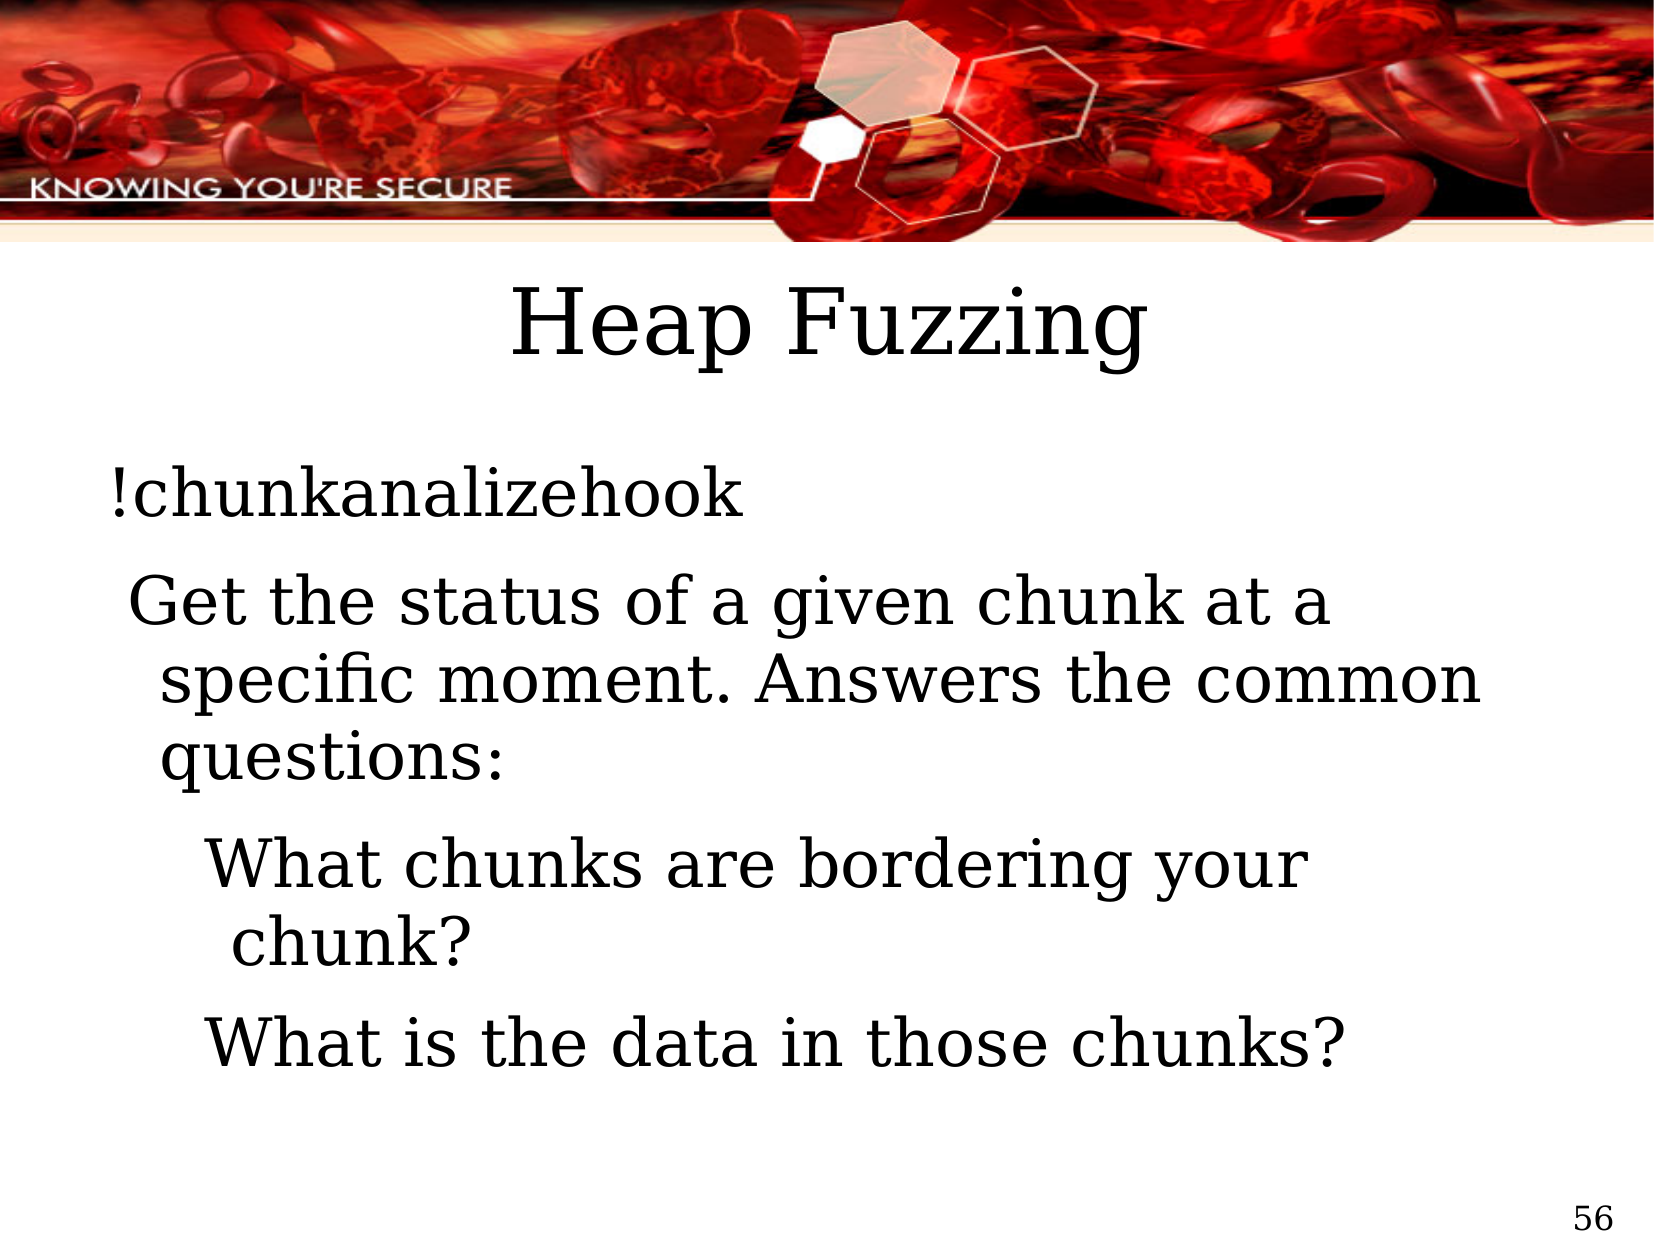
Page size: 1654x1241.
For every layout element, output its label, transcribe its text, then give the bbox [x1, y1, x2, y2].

list !chunkanalizehook Get the status of a given chunk at a specific moment. Answers the common questions: What chunks are bordering your chunk? What is the data in those chunks? [88, 454, 1544, 1189]
title Heap Fuzzing [123, 219, 1536, 427]
picture [0, 0, 1654, 242]
